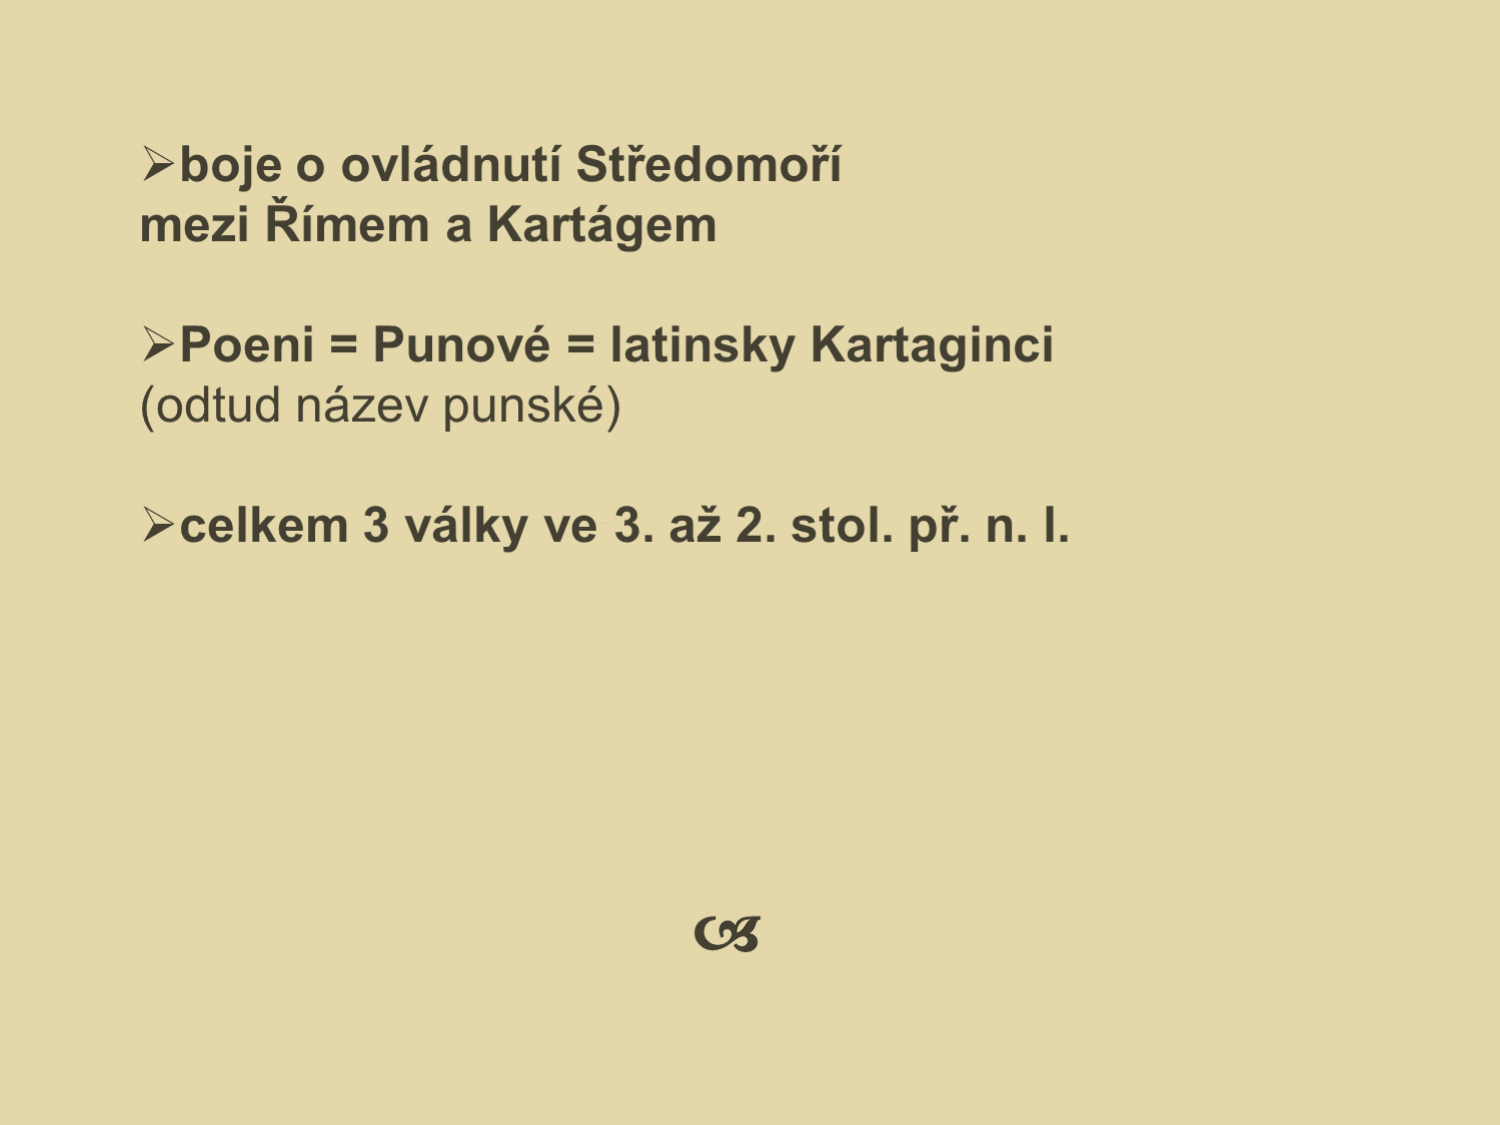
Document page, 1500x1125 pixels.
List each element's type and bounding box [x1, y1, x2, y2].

picture [108, 117, 1389, 652]
picture [653, 866, 834, 1009]
